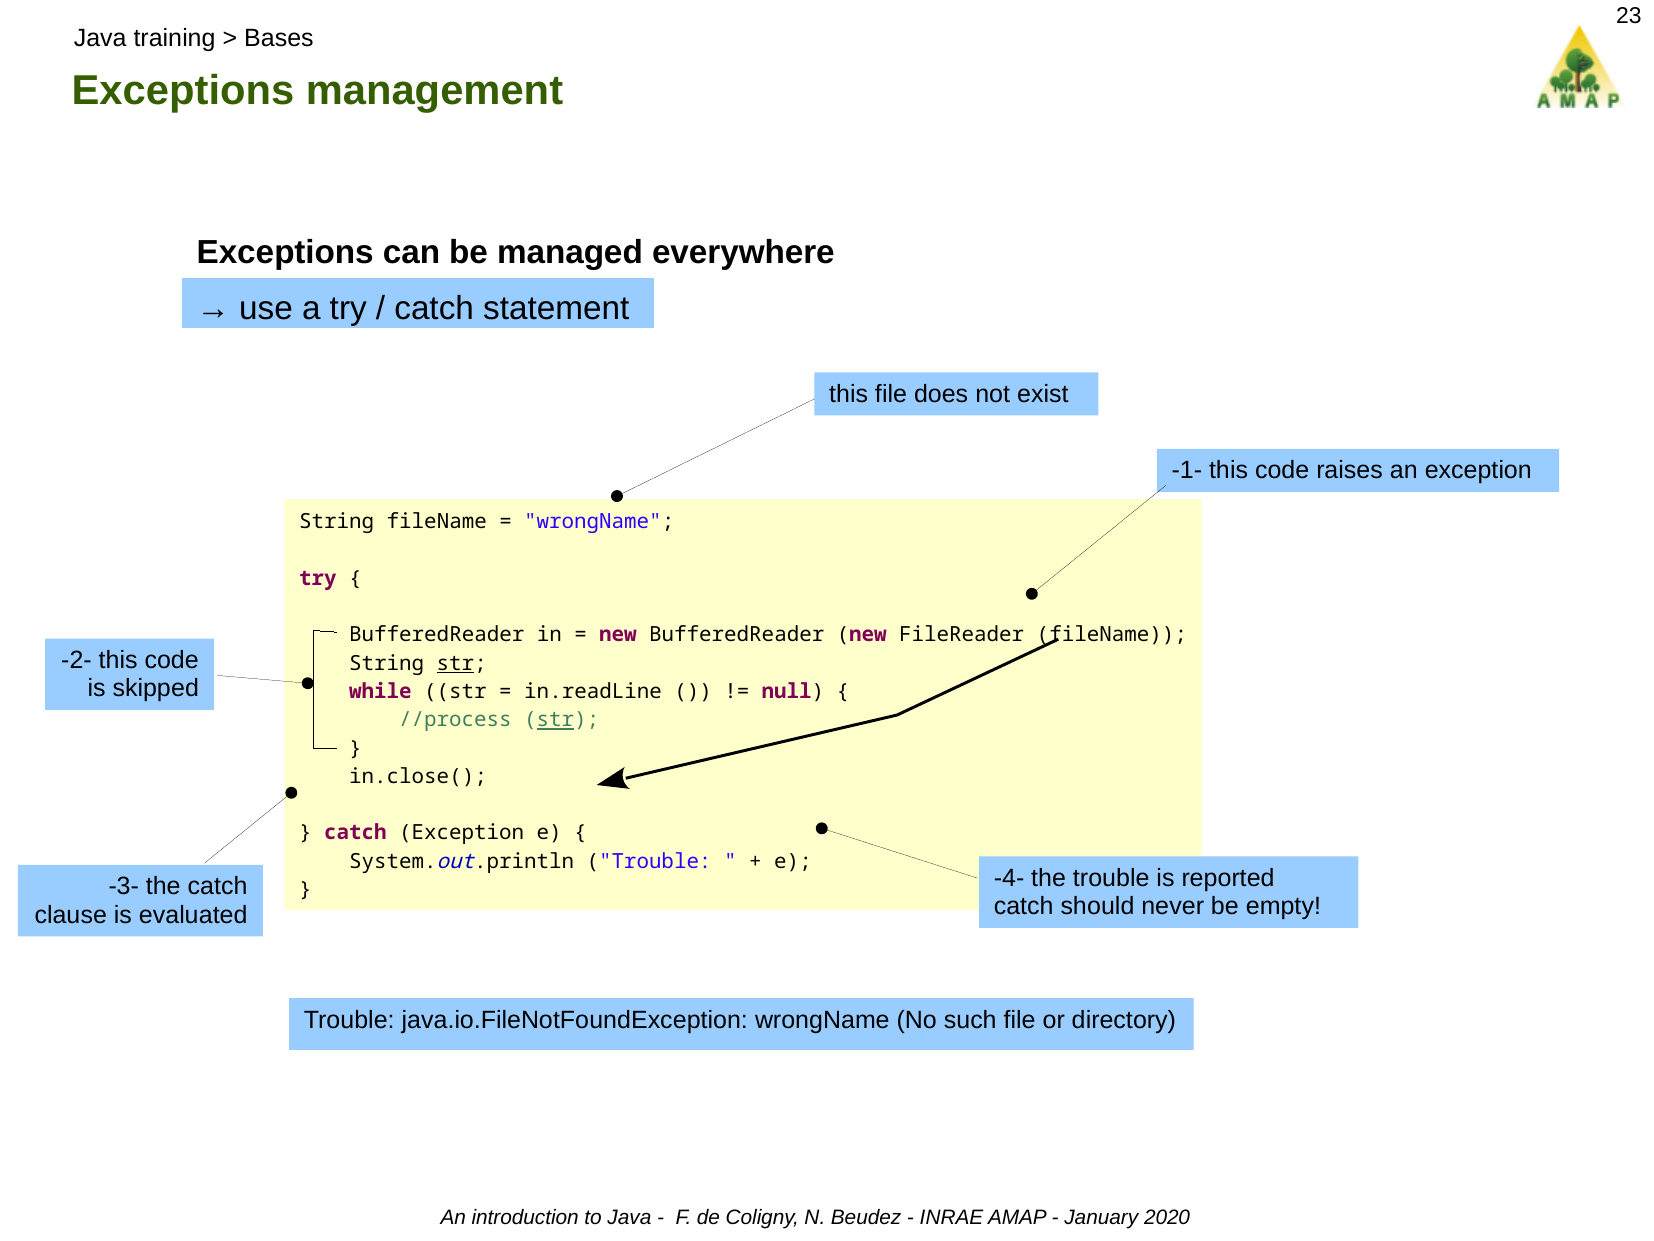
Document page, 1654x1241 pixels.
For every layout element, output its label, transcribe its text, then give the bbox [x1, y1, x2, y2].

text_box -2- this code is skipped [45, 638, 214, 710]
text_box -4- the trouble is reported catch should never be empty! [979, 856, 1359, 928]
text_box Trouble: java.io.FileNotFoundException: wrongName (No such file or directory) [289, 998, 1194, 1050]
picture [1533, 25, 1627, 108]
text_box -1- this code raises an exception [1156, 448, 1560, 492]
text_box Exceptions can be managed everywhere → use a try / catch statement [181, 207, 1634, 344]
text_box String fileName = "wrongName"; try { BufferedReader in = new BufferedReader (new FileReader (fileName)); String str; while ((str = in.readLine ()) != null) { //process (str); } in.close(); } catch (Exception e) { System.out.println ("Trouble: " + e); } [284, 499, 1202, 858]
text_box Java training > Bases [59, 16, 1004, 60]
text_box -3- the catch clause is evaluated [17, 864, 263, 937]
text_box this file does not exist [814, 372, 1099, 416]
text_box Exceptions management [56, 59, 1120, 121]
